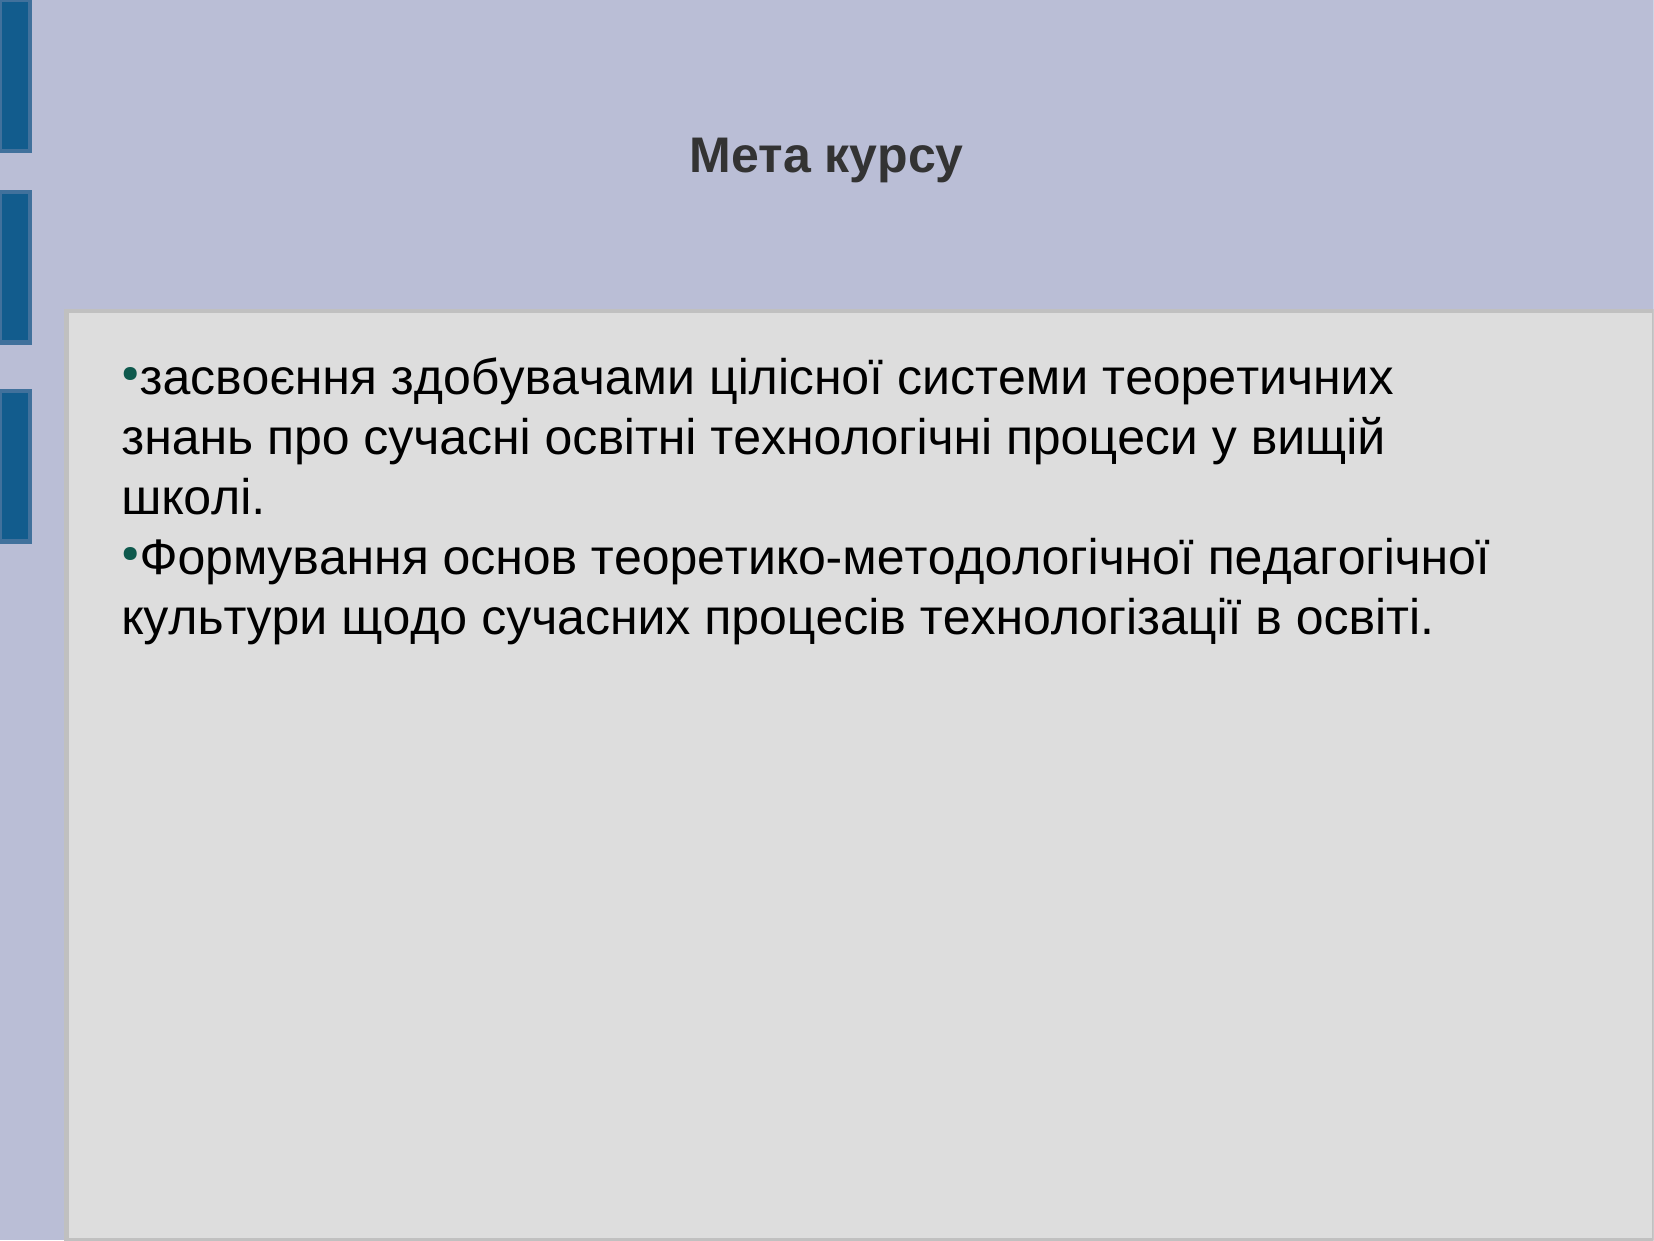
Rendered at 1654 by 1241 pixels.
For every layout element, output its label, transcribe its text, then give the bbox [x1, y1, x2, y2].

list засвоєння здобувачами цілісної системи теоретичних знань про сучасні освітні технологічні процеси у вищій школі. Формування основ теоретико-методологічної педагогічної культури щодо сучасних процесів технологізації в освіті. [121, 344, 1534, 1127]
title Мета курсу [82, 49, 1571, 257]
